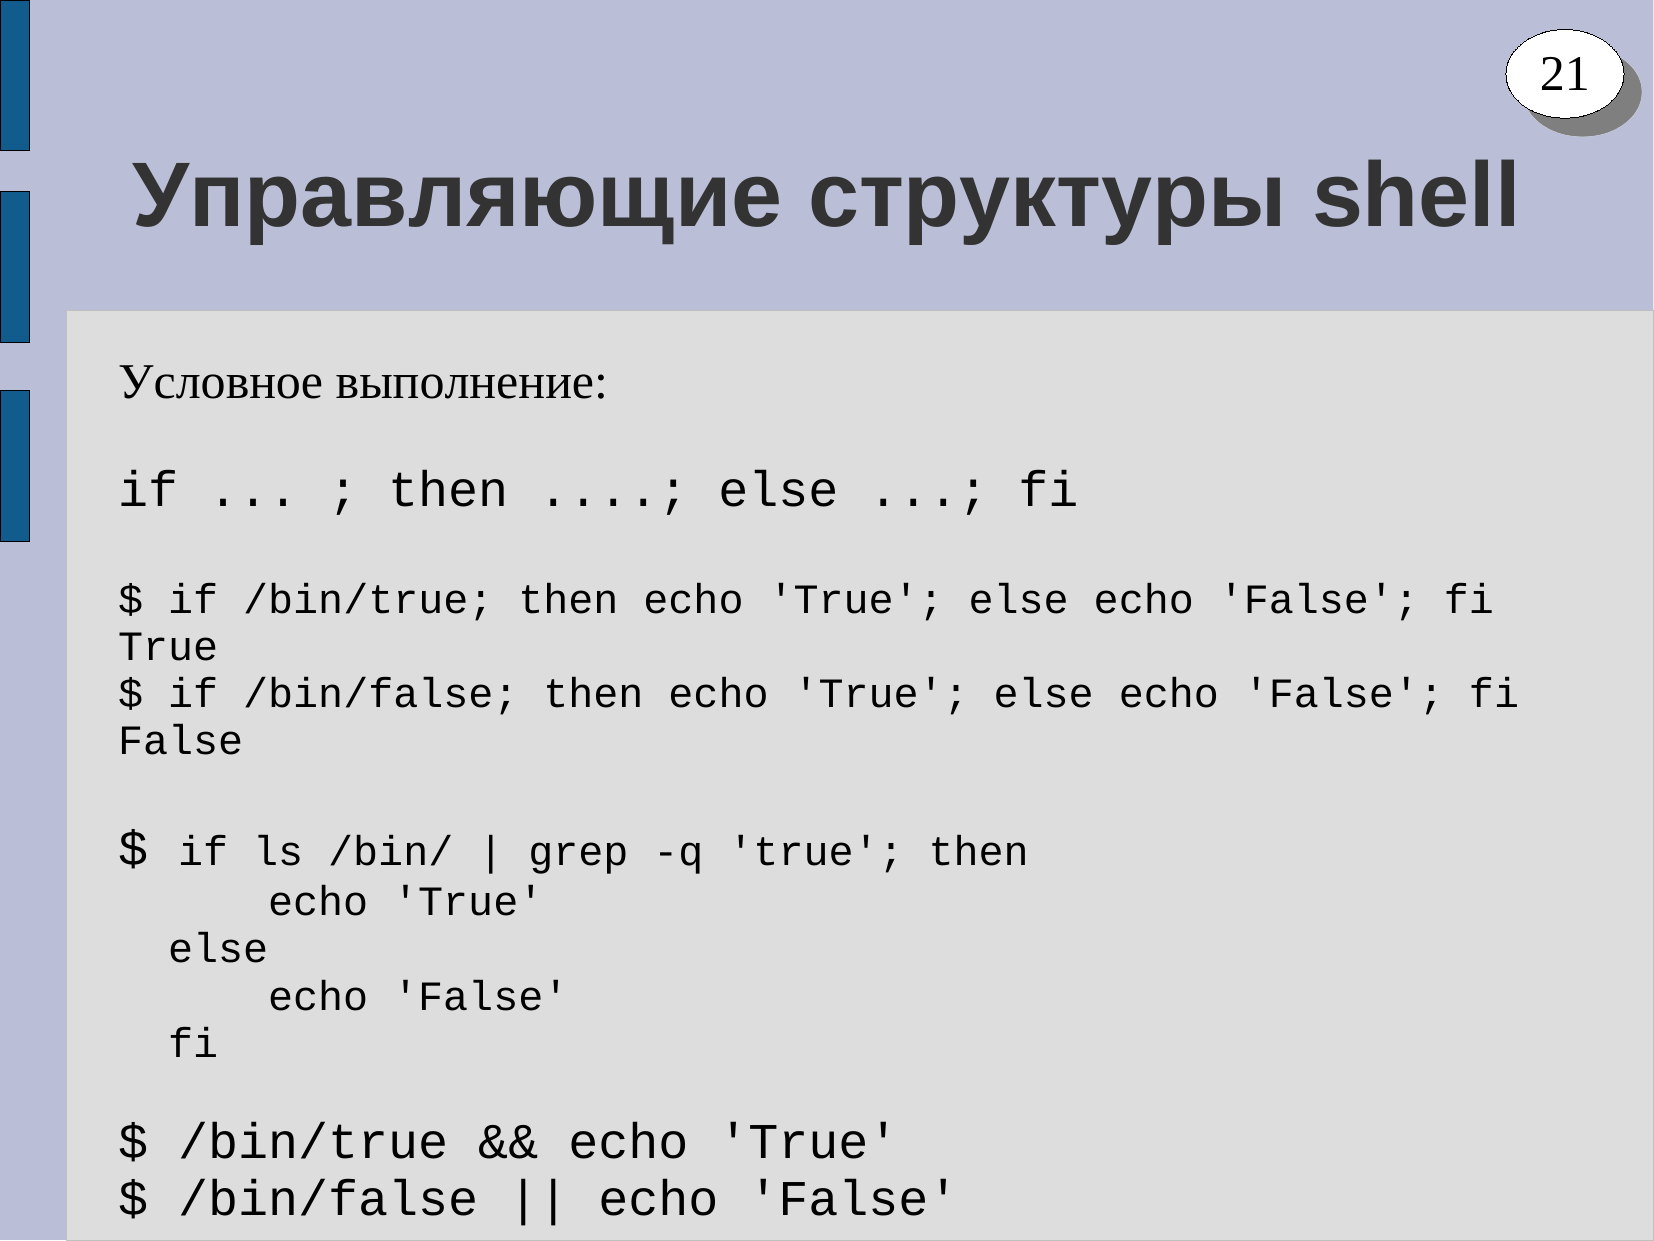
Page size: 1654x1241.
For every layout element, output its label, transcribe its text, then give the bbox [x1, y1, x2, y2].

title Управляющие структуры shell [121, 91, 1534, 299]
text_box 21 [1505, 29, 1625, 119]
text_box Условное выполнение: if ... ; then ....; else ...; fi $ if /bin/true; then echo 'True'; else echo 'False'; fi True $ if /bin/false; then echo 'True'; else echo 'False'; fi False $ if ls /bin/ | grep -q 'true'; then echo 'True' else echo 'False' fi $ /bin/true && echo 'True' $ /bin/false || echo 'False' [118, 354, 1519, 1231]
